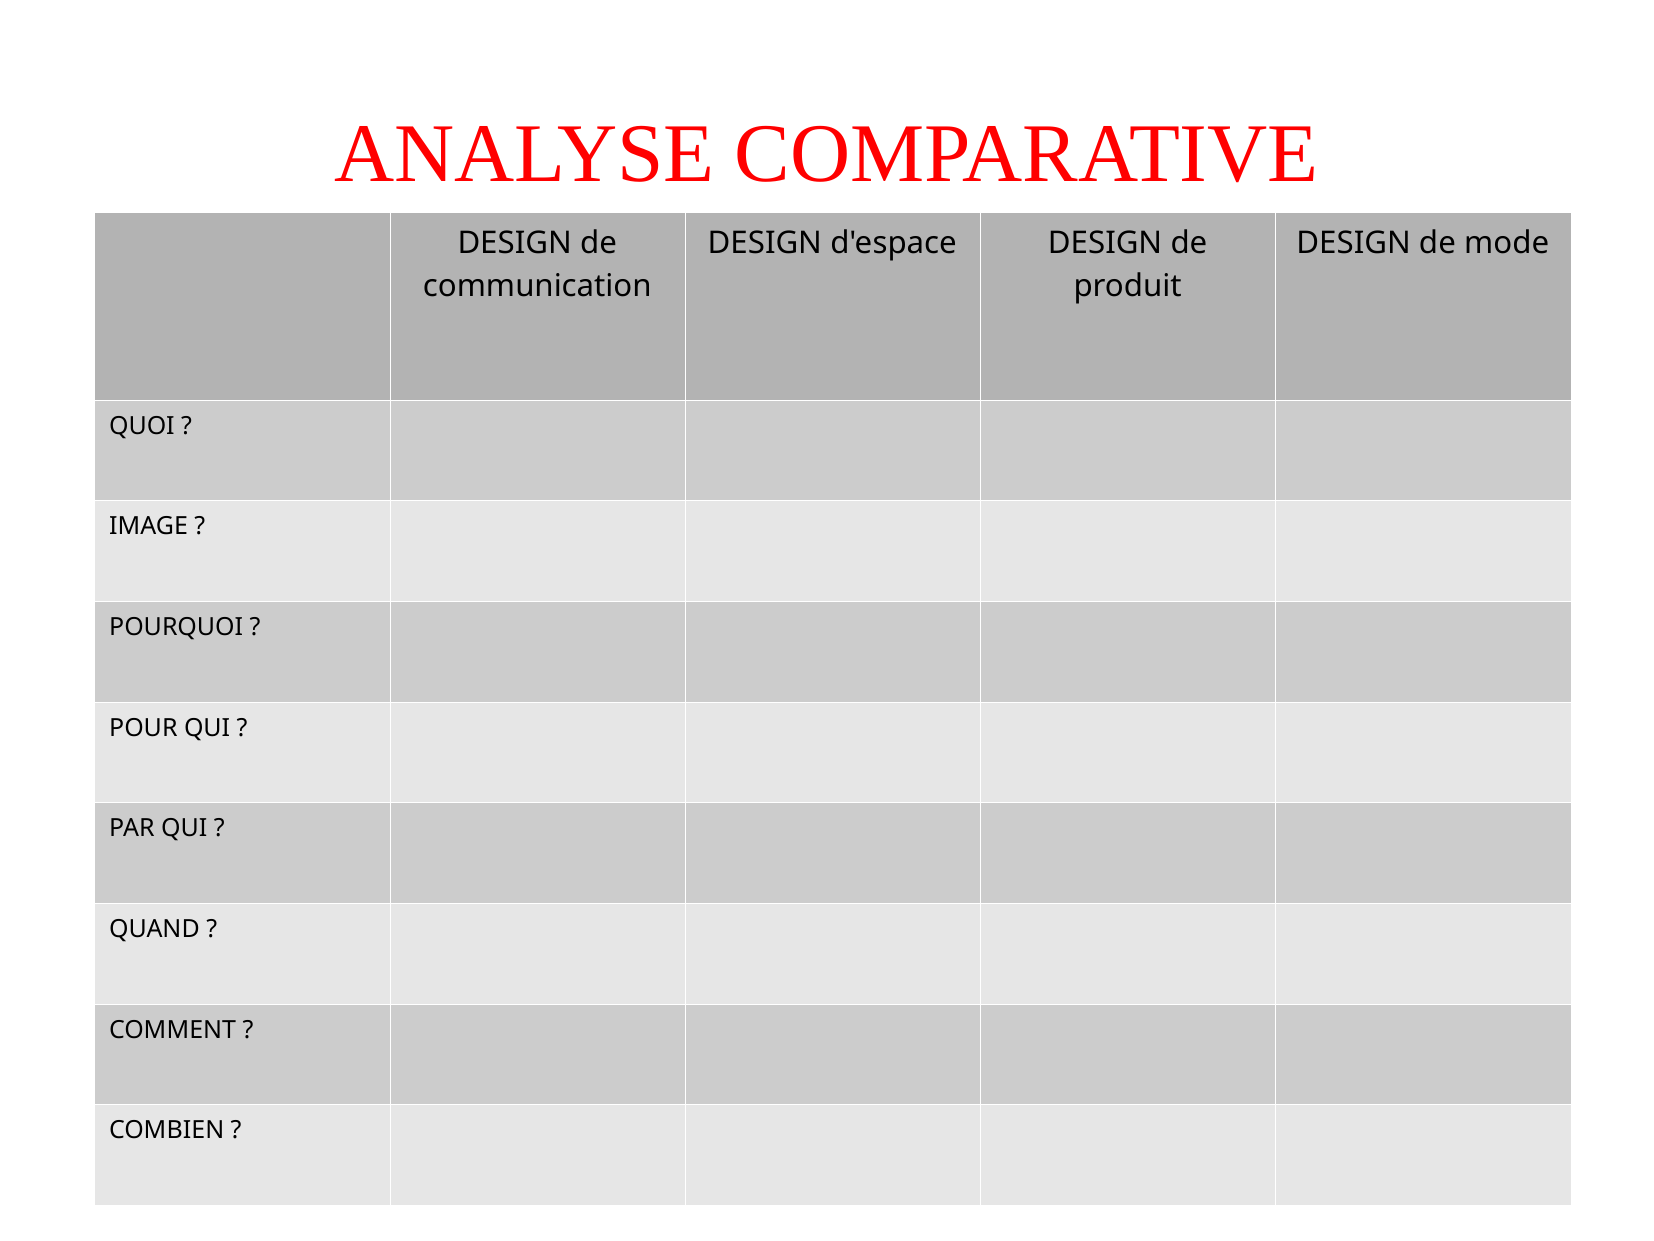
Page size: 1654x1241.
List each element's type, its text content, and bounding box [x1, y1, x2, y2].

table_cell [391, 602, 685, 702]
table_cell POURQUOI ? [95, 602, 390, 702]
table_header DESIGN de produit [981, 213, 1275, 400]
table_cell QUOI ? [95, 401, 390, 500]
table_cell [1276, 401, 1571, 500]
table_cell [981, 501, 1275, 601]
table_cell POUR QUI ? [95, 703, 390, 802]
table_cell [686, 501, 980, 601]
table_cell [981, 904, 1275, 1004]
table_header [95, 213, 390, 400]
table_header DESIGN de communication [391, 213, 685, 400]
table_cell [686, 401, 980, 500]
table_header DESIGN de mode [1276, 213, 1571, 400]
table_cell PAR QUI ? [95, 803, 390, 903]
table_cell [1276, 1005, 1571, 1104]
table_cell [686, 703, 980, 802]
table_cell [686, 602, 980, 702]
table_cell [981, 803, 1275, 903]
table_cell [981, 1005, 1275, 1104]
table_header DESIGN d'espace [686, 213, 980, 400]
table_cell [981, 602, 1275, 702]
table_cell [1276, 904, 1571, 1004]
table_cell [686, 1005, 980, 1104]
table_cell [1276, 501, 1571, 601]
title ANALYSE COMPARATIVE [82, 49, 1571, 257]
table_cell [981, 1105, 1275, 1205]
table_cell IMAGE ? [95, 501, 390, 601]
table_cell [391, 501, 685, 601]
table_cell [1276, 602, 1571, 702]
table_cell [391, 703, 685, 802]
table_cell [981, 703, 1275, 802]
table_cell [1276, 1105, 1571, 1205]
table_cell [1276, 703, 1571, 802]
table_cell [981, 401, 1275, 500]
table_cell [391, 1105, 685, 1205]
table_cell [686, 1105, 980, 1205]
table_cell [391, 803, 685, 903]
table_cell [391, 401, 685, 500]
table_cell [1276, 803, 1571, 903]
table_cell COMBIEN ? [95, 1105, 390, 1205]
table_cell [686, 803, 980, 903]
table_cell QUAND ? [95, 904, 390, 1004]
table_cell COMMENT ? [95, 1005, 390, 1104]
table_cell [391, 1005, 685, 1104]
table_cell [686, 904, 980, 1004]
table_cell [391, 904, 685, 1004]
